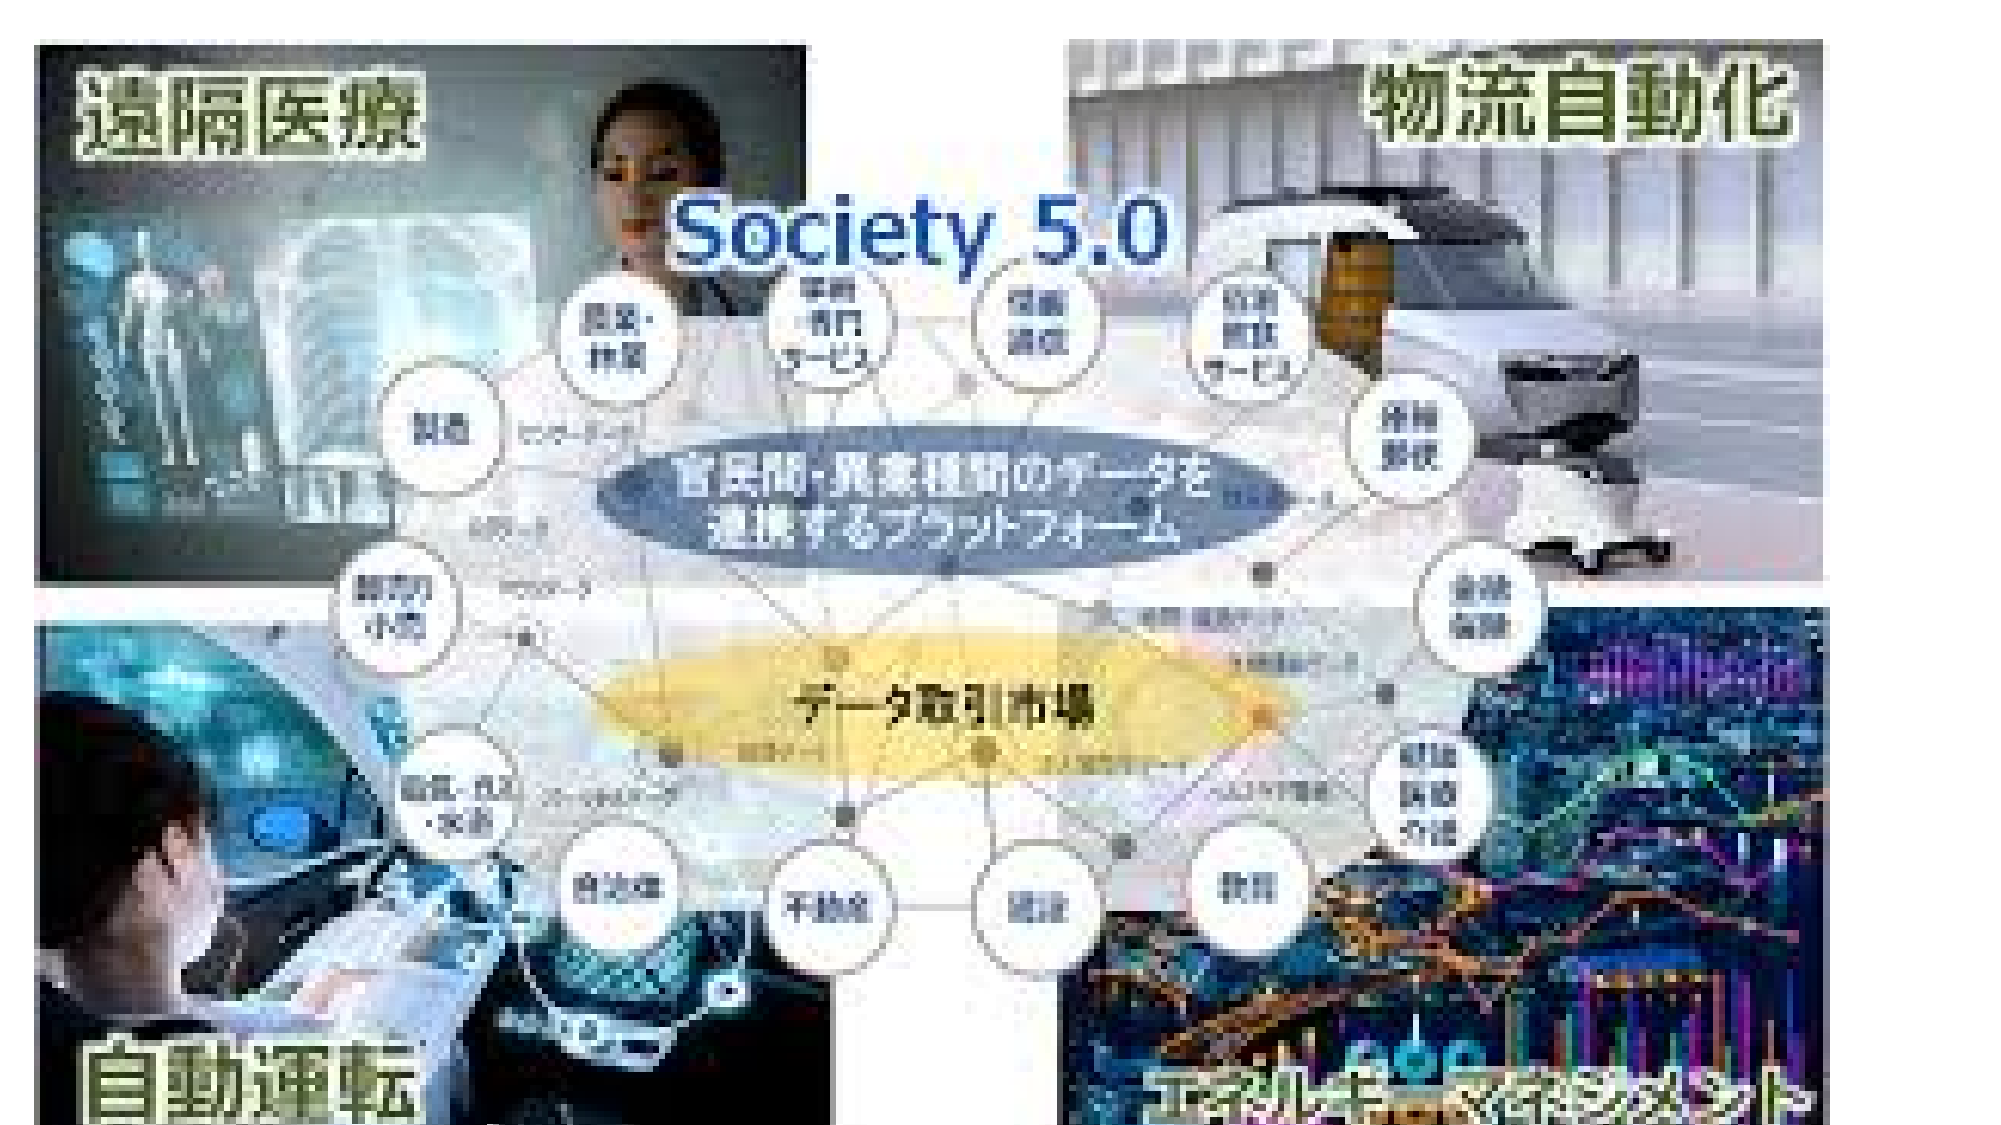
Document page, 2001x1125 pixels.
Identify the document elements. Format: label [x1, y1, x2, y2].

picture [34, 39, 1830, 1125]
